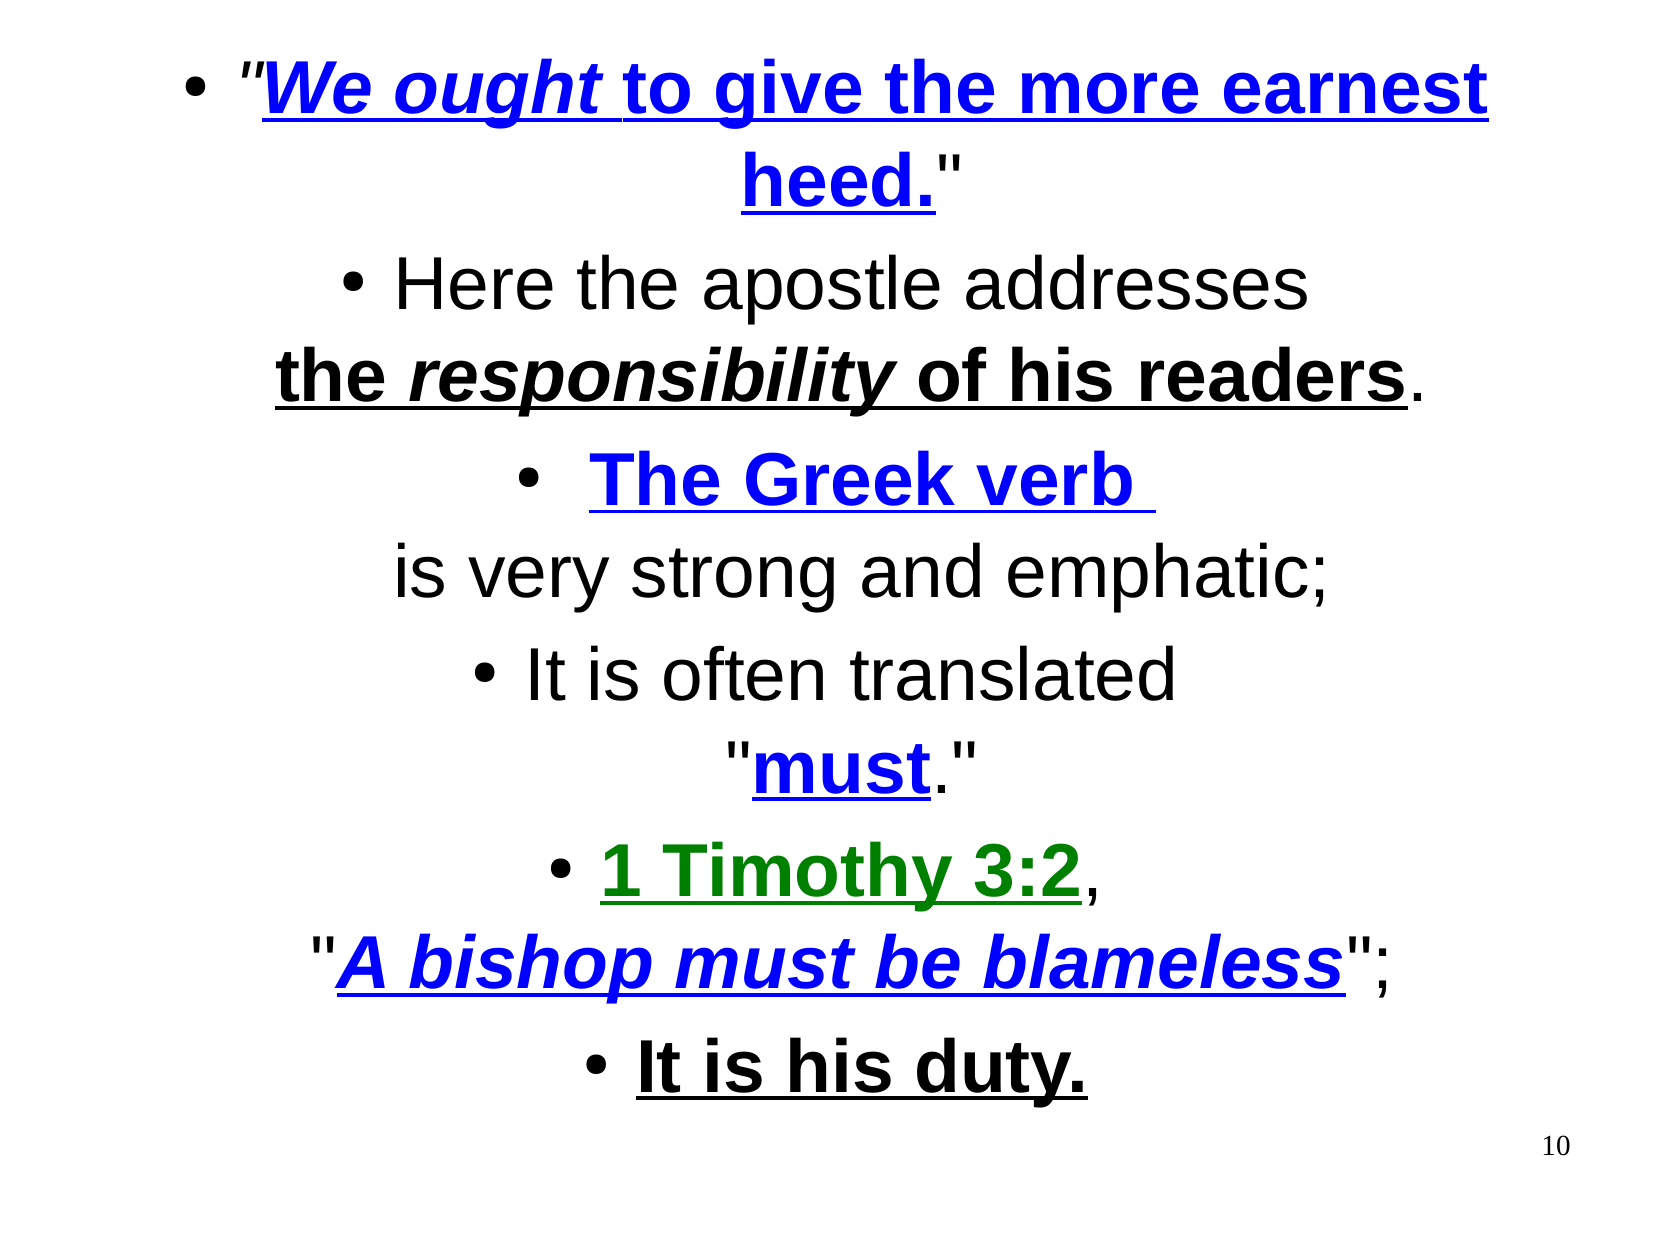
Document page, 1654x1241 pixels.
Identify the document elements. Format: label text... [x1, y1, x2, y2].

list "We ought to give the more earnest heed." Here the apostle addresses the responsibility of his readers. The Greek verb is very strong and emphatic; It is often translated "must." 1 Timothy 3:2, "A bishop must be blameless"; It is his duty. [82, 37, 1571, 1109]
